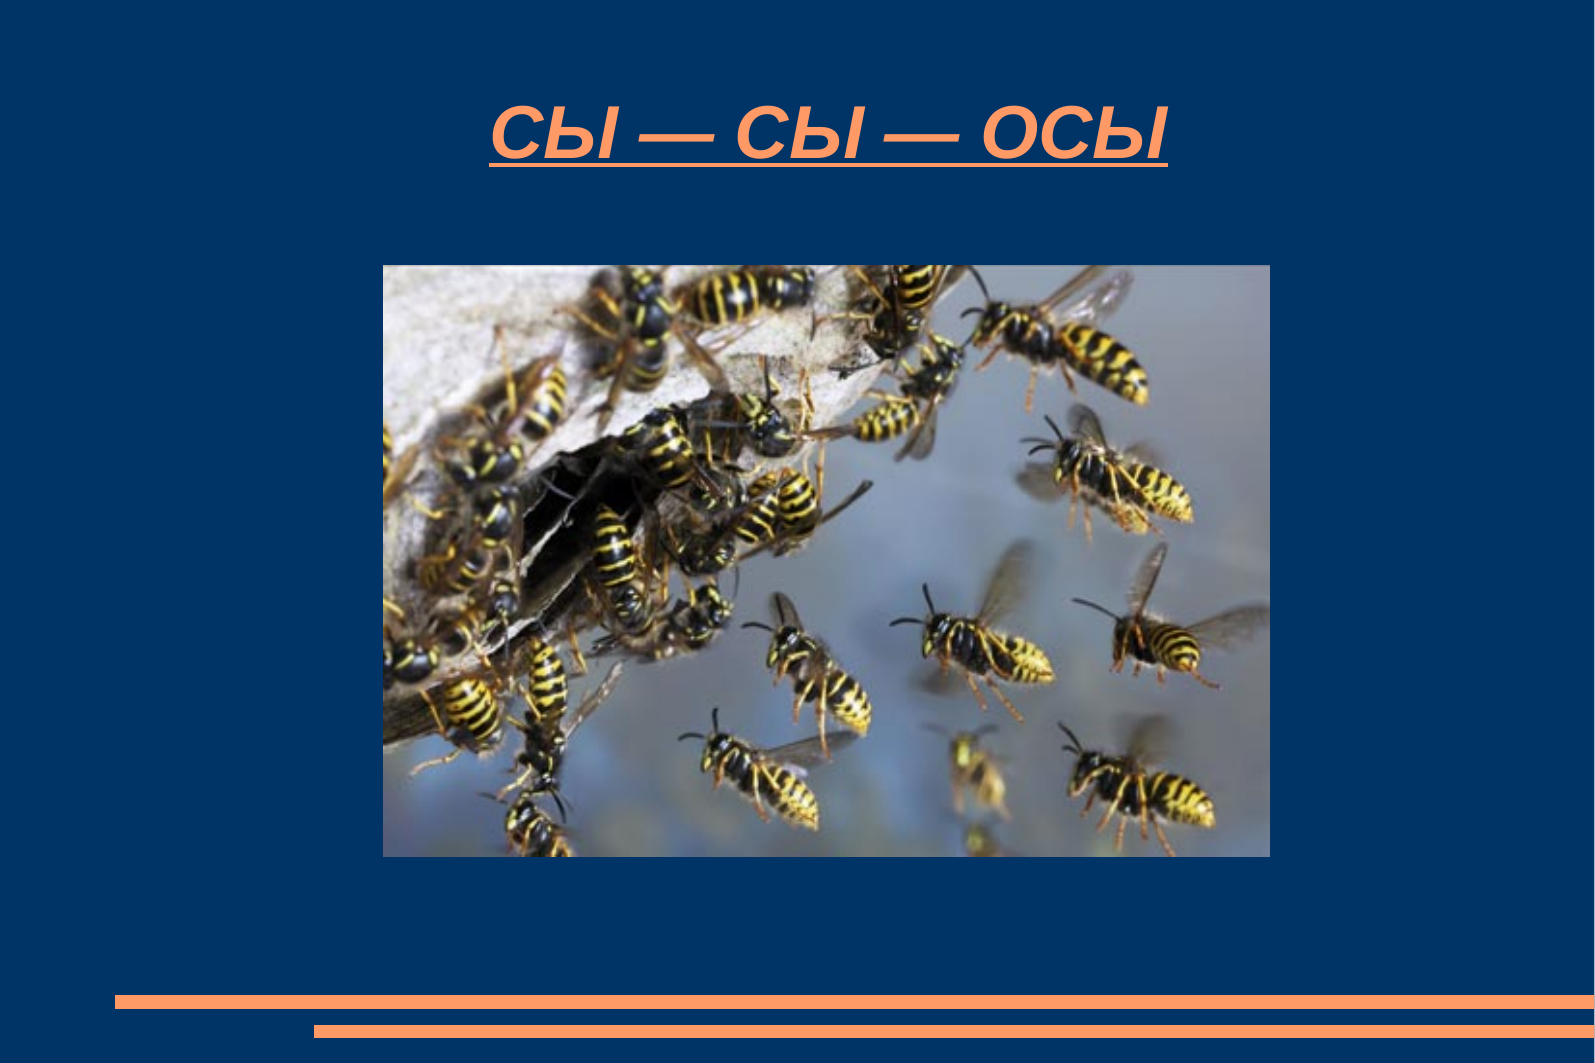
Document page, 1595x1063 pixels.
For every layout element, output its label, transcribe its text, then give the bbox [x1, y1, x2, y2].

title СЫ — СЫ — ОСЫ [117, 39, 1479, 218]
picture [383, 265, 1270, 857]
